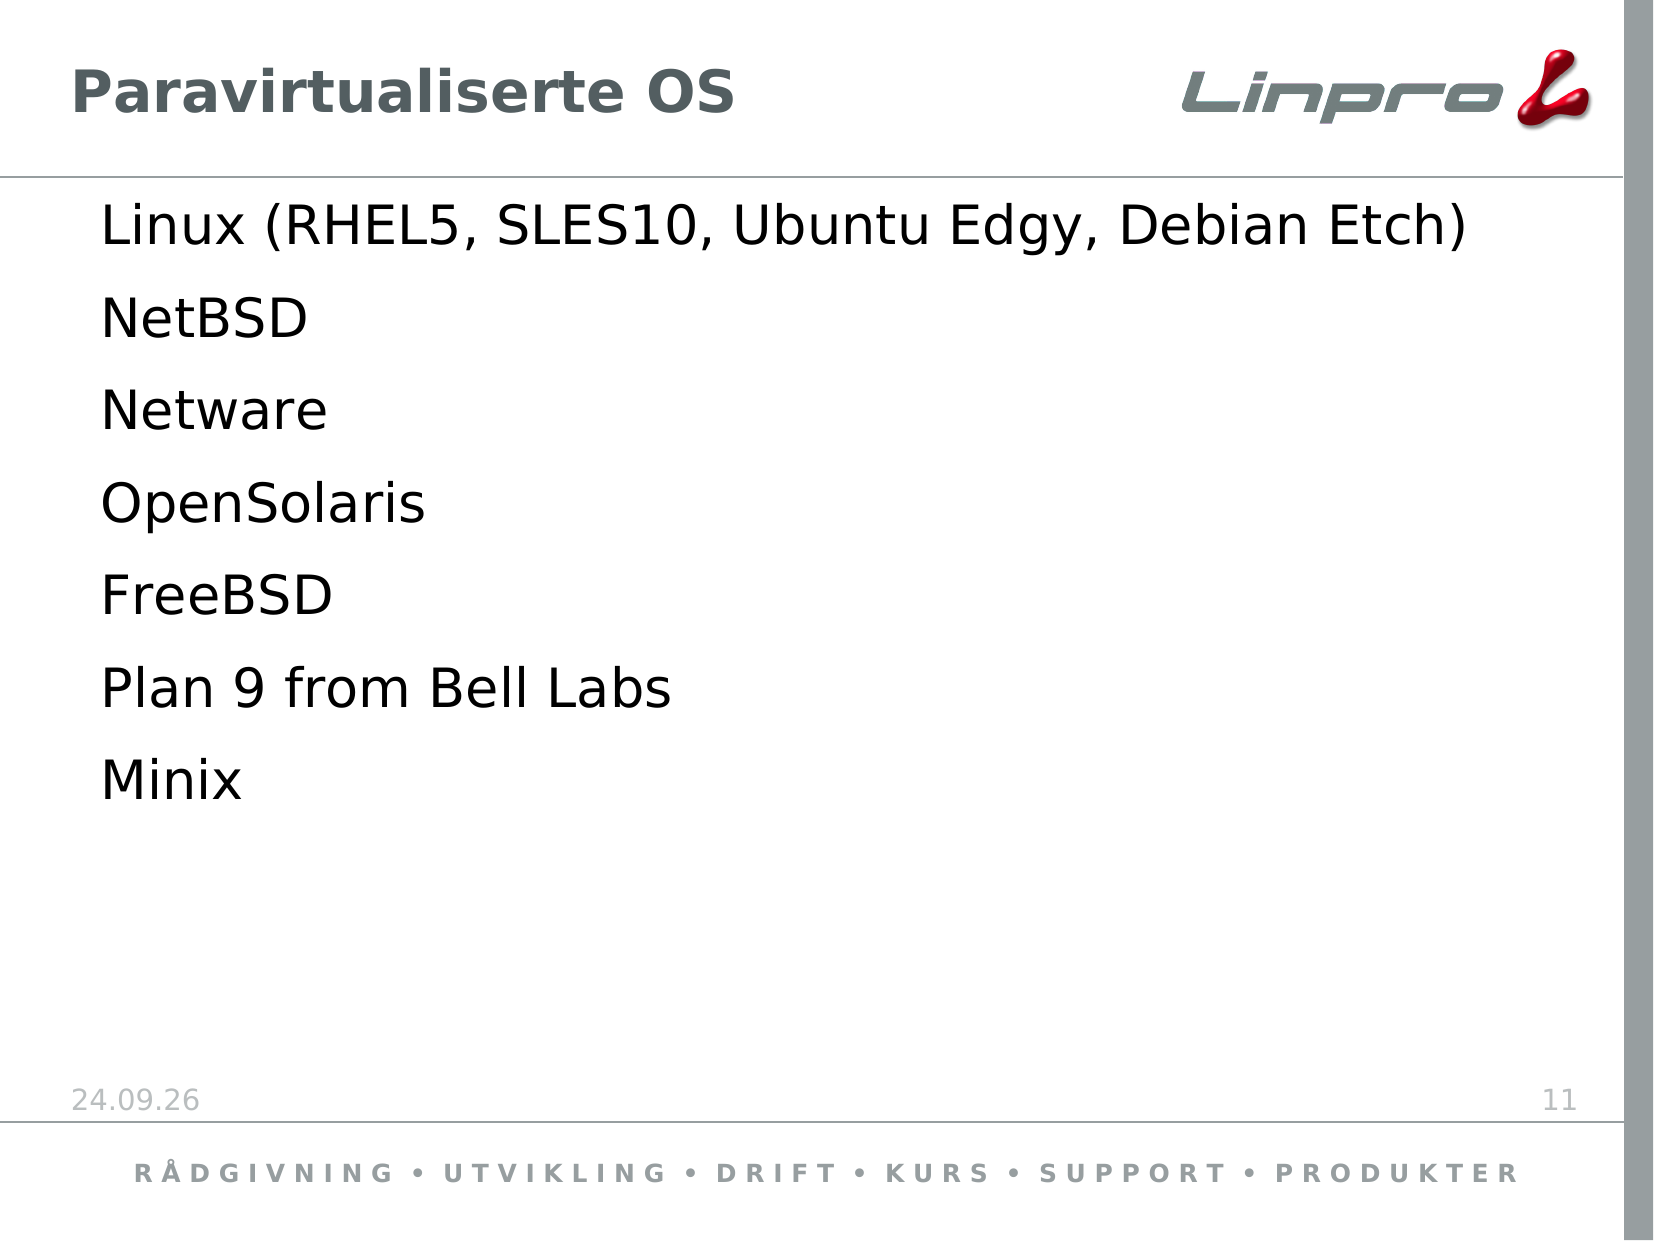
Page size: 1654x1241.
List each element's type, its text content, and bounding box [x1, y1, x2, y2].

title Paravirtualiserte OS [70, 53, 1559, 131]
picture [1181, 47, 1595, 133]
list Linux (RHEL5, SLES10, Ubuntu Edgy, Debian Etch) NetBSD Netware OpenSolaris FreeBSD Plan 9 from Bell Labs Minix [82, 194, 1571, 1039]
